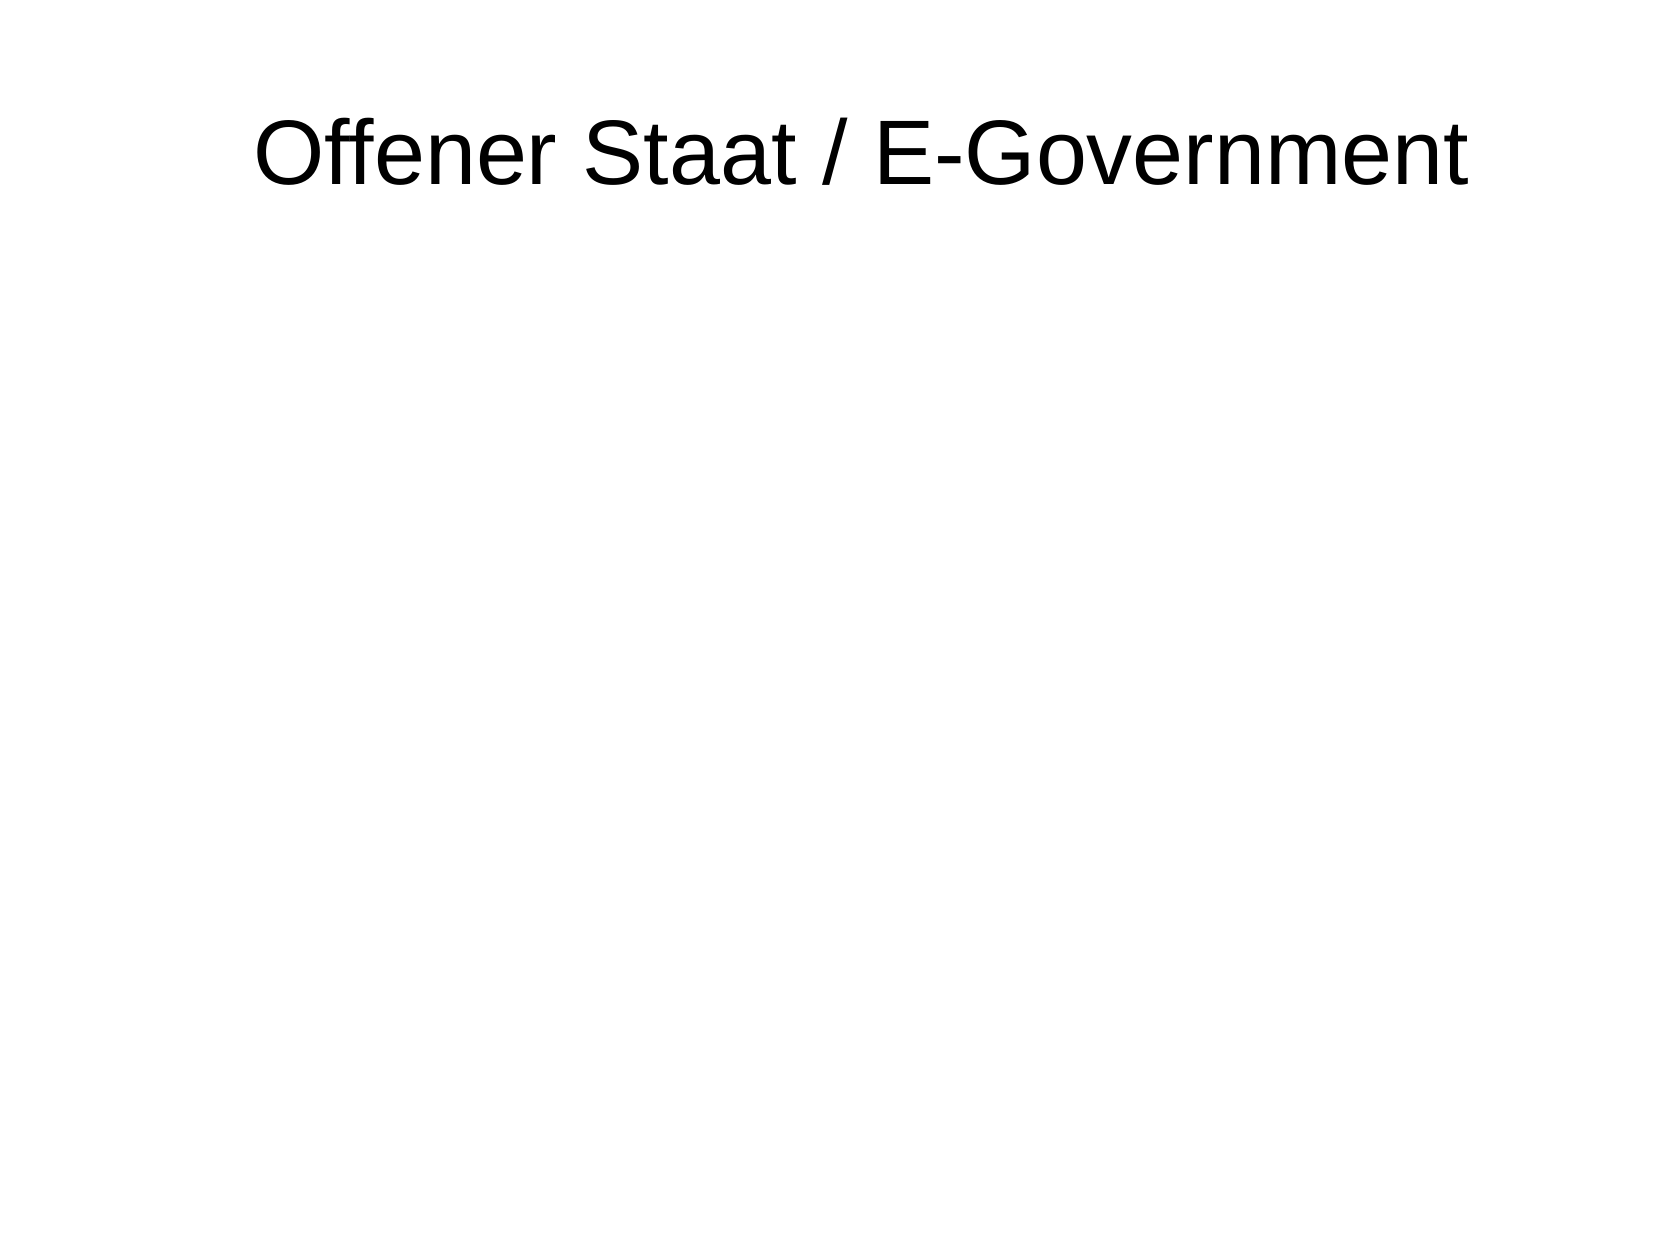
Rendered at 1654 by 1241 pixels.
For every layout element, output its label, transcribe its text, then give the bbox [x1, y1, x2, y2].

title Offener Staat / E-Government [82, 56, 1571, 250]
